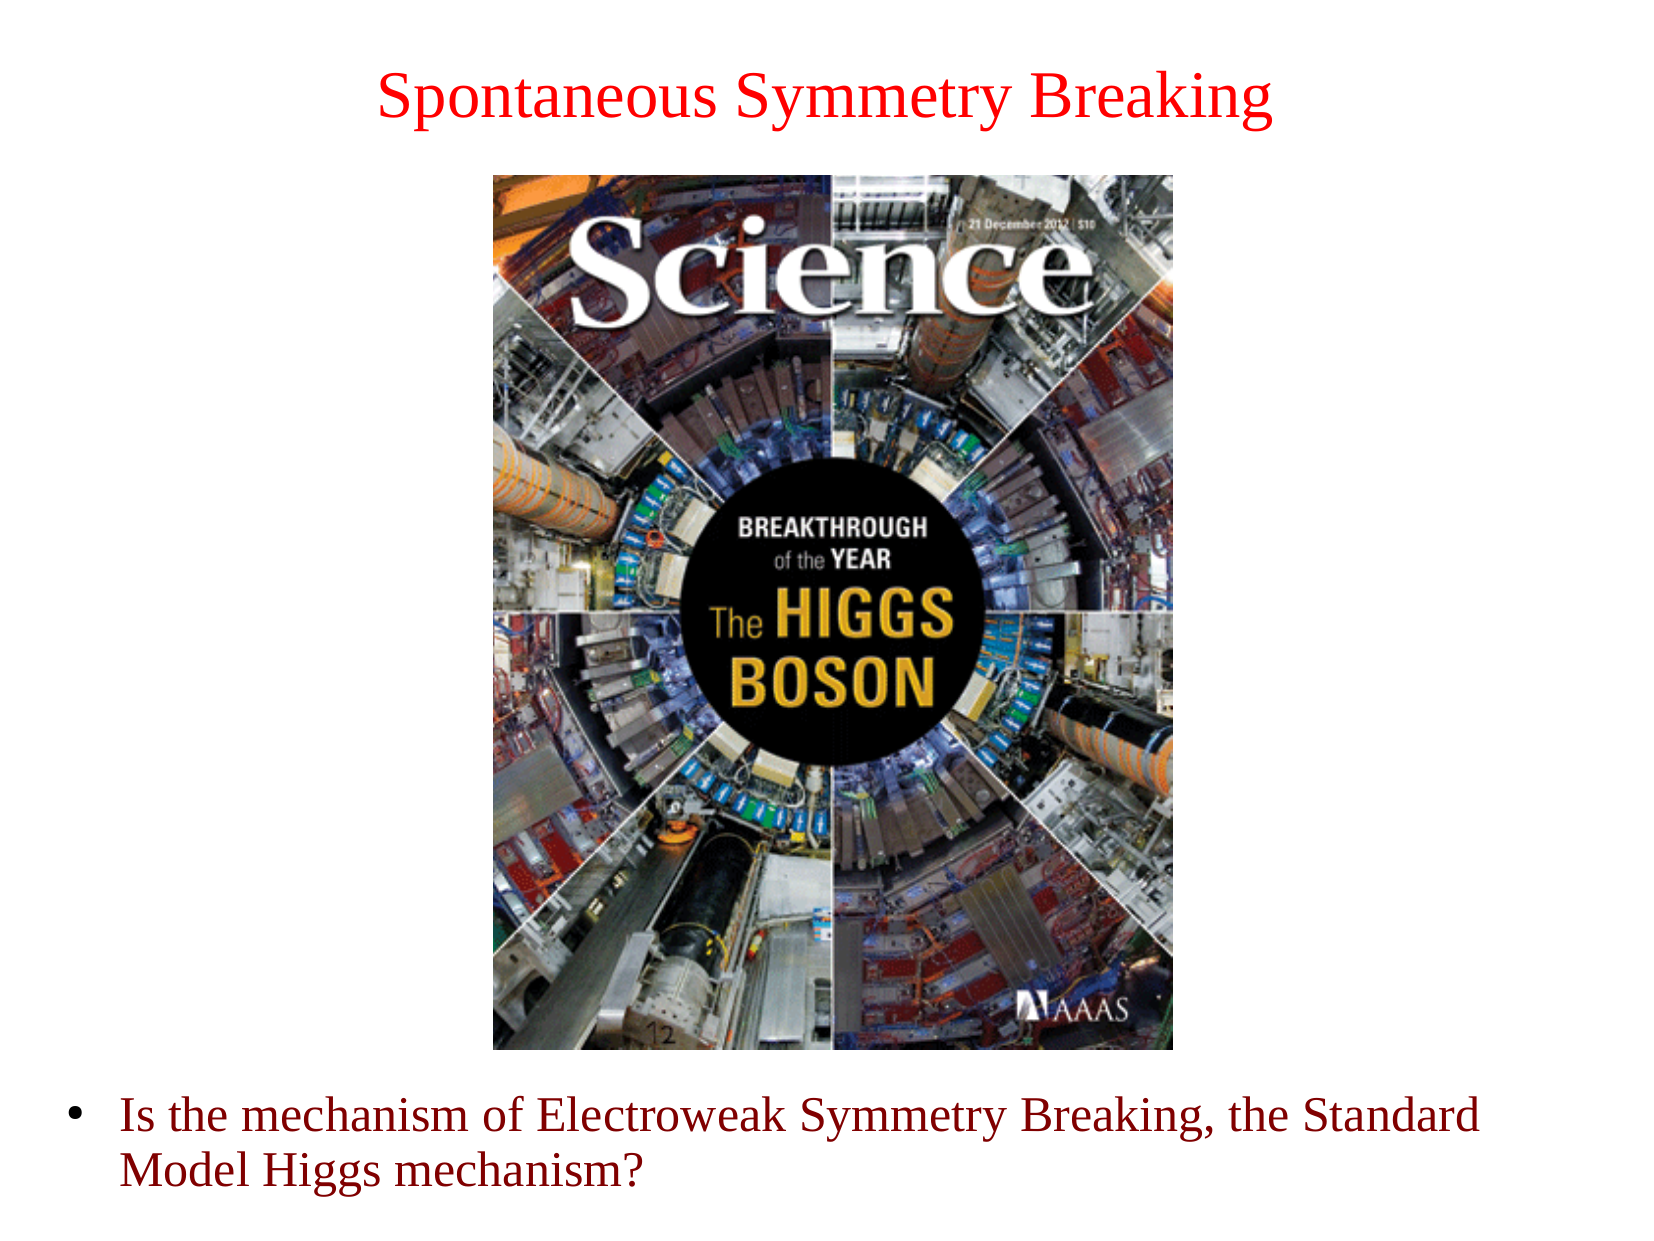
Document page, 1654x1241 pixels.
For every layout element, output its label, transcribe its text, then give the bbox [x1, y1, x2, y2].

title Spontaneous Symmetry Breaking [128, 0, 1541, 191]
list Is the mechanism of Electroweak Symmetry Breaking, the Standard Model Higgs mechanism? [48, 238, 1582, 1198]
picture [493, 175, 1173, 1050]
